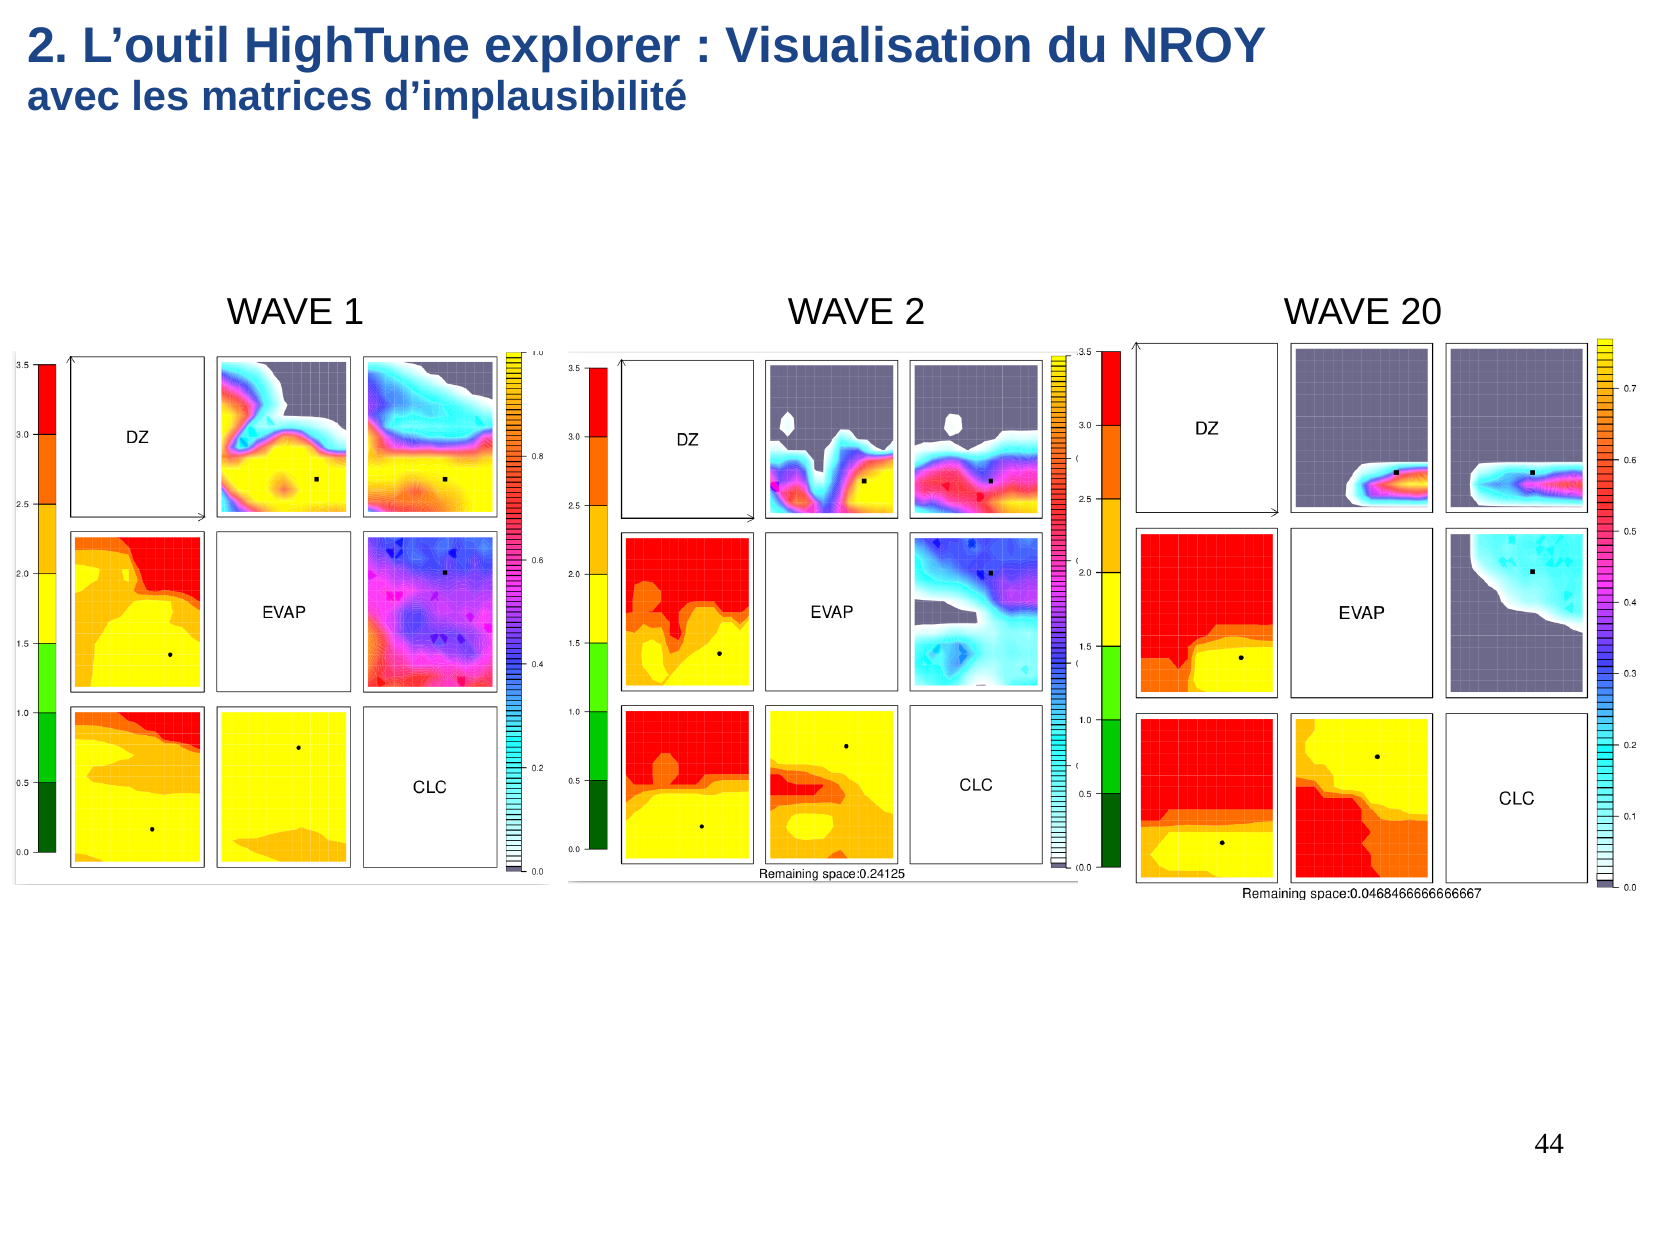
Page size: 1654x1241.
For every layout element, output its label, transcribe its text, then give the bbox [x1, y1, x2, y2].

picture [568, 335, 1645, 901]
text_box 2. L’outil HighTune explorer : Visualisation du NROY avec les matrices d’implausibilité [12, 9, 1297, 127]
picture [12, 351, 550, 885]
text_box WAVE 20 [1269, 283, 1458, 341]
text_box WAVE 1 [212, 283, 380, 341]
text_box WAVE 2 [773, 283, 941, 341]
